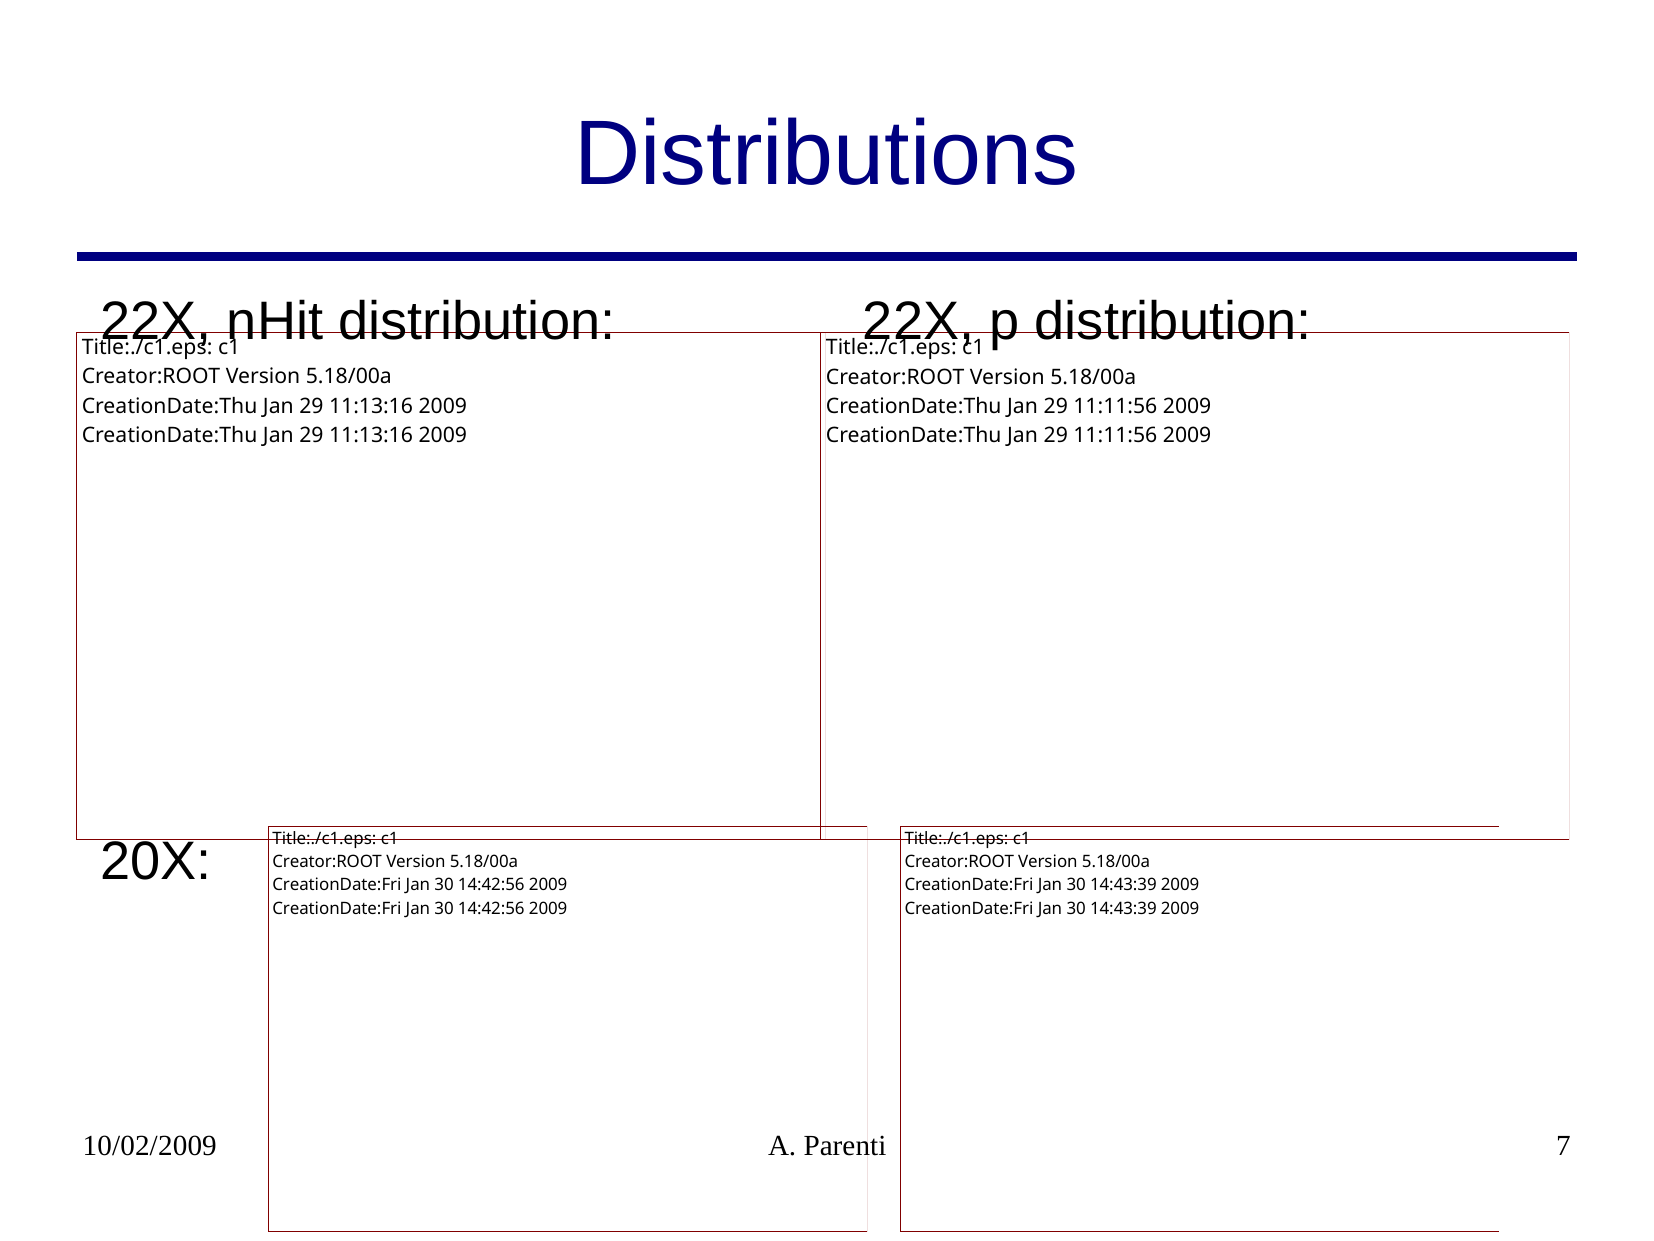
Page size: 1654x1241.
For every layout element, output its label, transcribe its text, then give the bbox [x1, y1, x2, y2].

title Distributions [82, 49, 1571, 257]
list 22X, p distribution: [845, 290, 1572, 1094]
list 22X, nHit distribution: 20X: [82, 290, 809, 1109]
picture [898, 825, 1499, 1232]
picture [267, 330, 868, 1232]
picture [75, 330, 82, 840]
